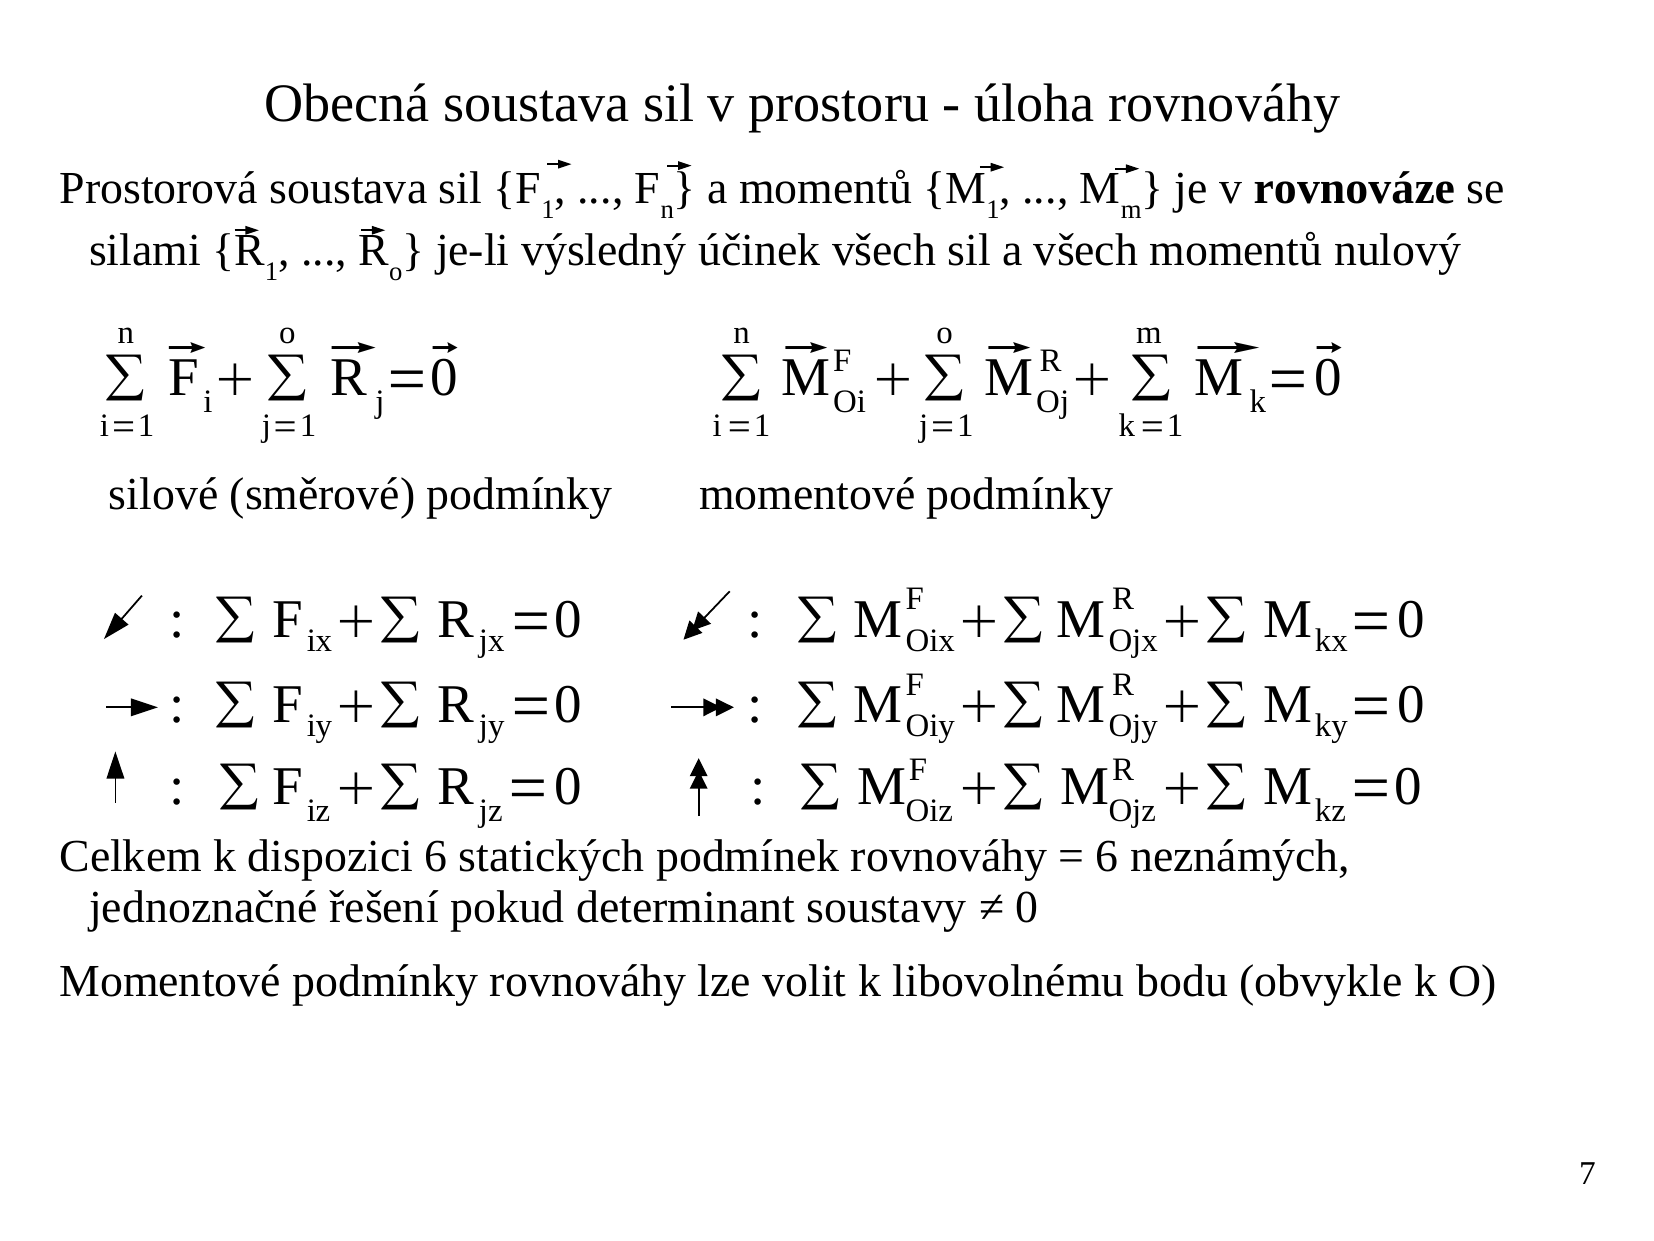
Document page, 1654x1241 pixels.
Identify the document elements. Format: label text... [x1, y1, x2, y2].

text_box silové (směrové) podmínky momentové podmínky [94, 461, 1306, 533]
list Prostorová soustava sil {F1, ..., Fn} a momentů {M1, ..., Mm} je v rovnováze se silami {R1, ..., Ro} je-li výsledný účinek všech sil a všech momentů nulový Celkem k dispozici 6 statických podmínek rovnováhy = 6 neznámých, jednoznačné řešení pokud determinant soustavy ≠ 0 Momentové podmínky rovnováhy lze volit k libovolnému bodu (obvykle k O) [59, 163, 1548, 1063]
chart [76, 313, 1356, 445]
title Obecná soustava sil v prostoru - úloha rovnováhy [59, 7, 1548, 163]
